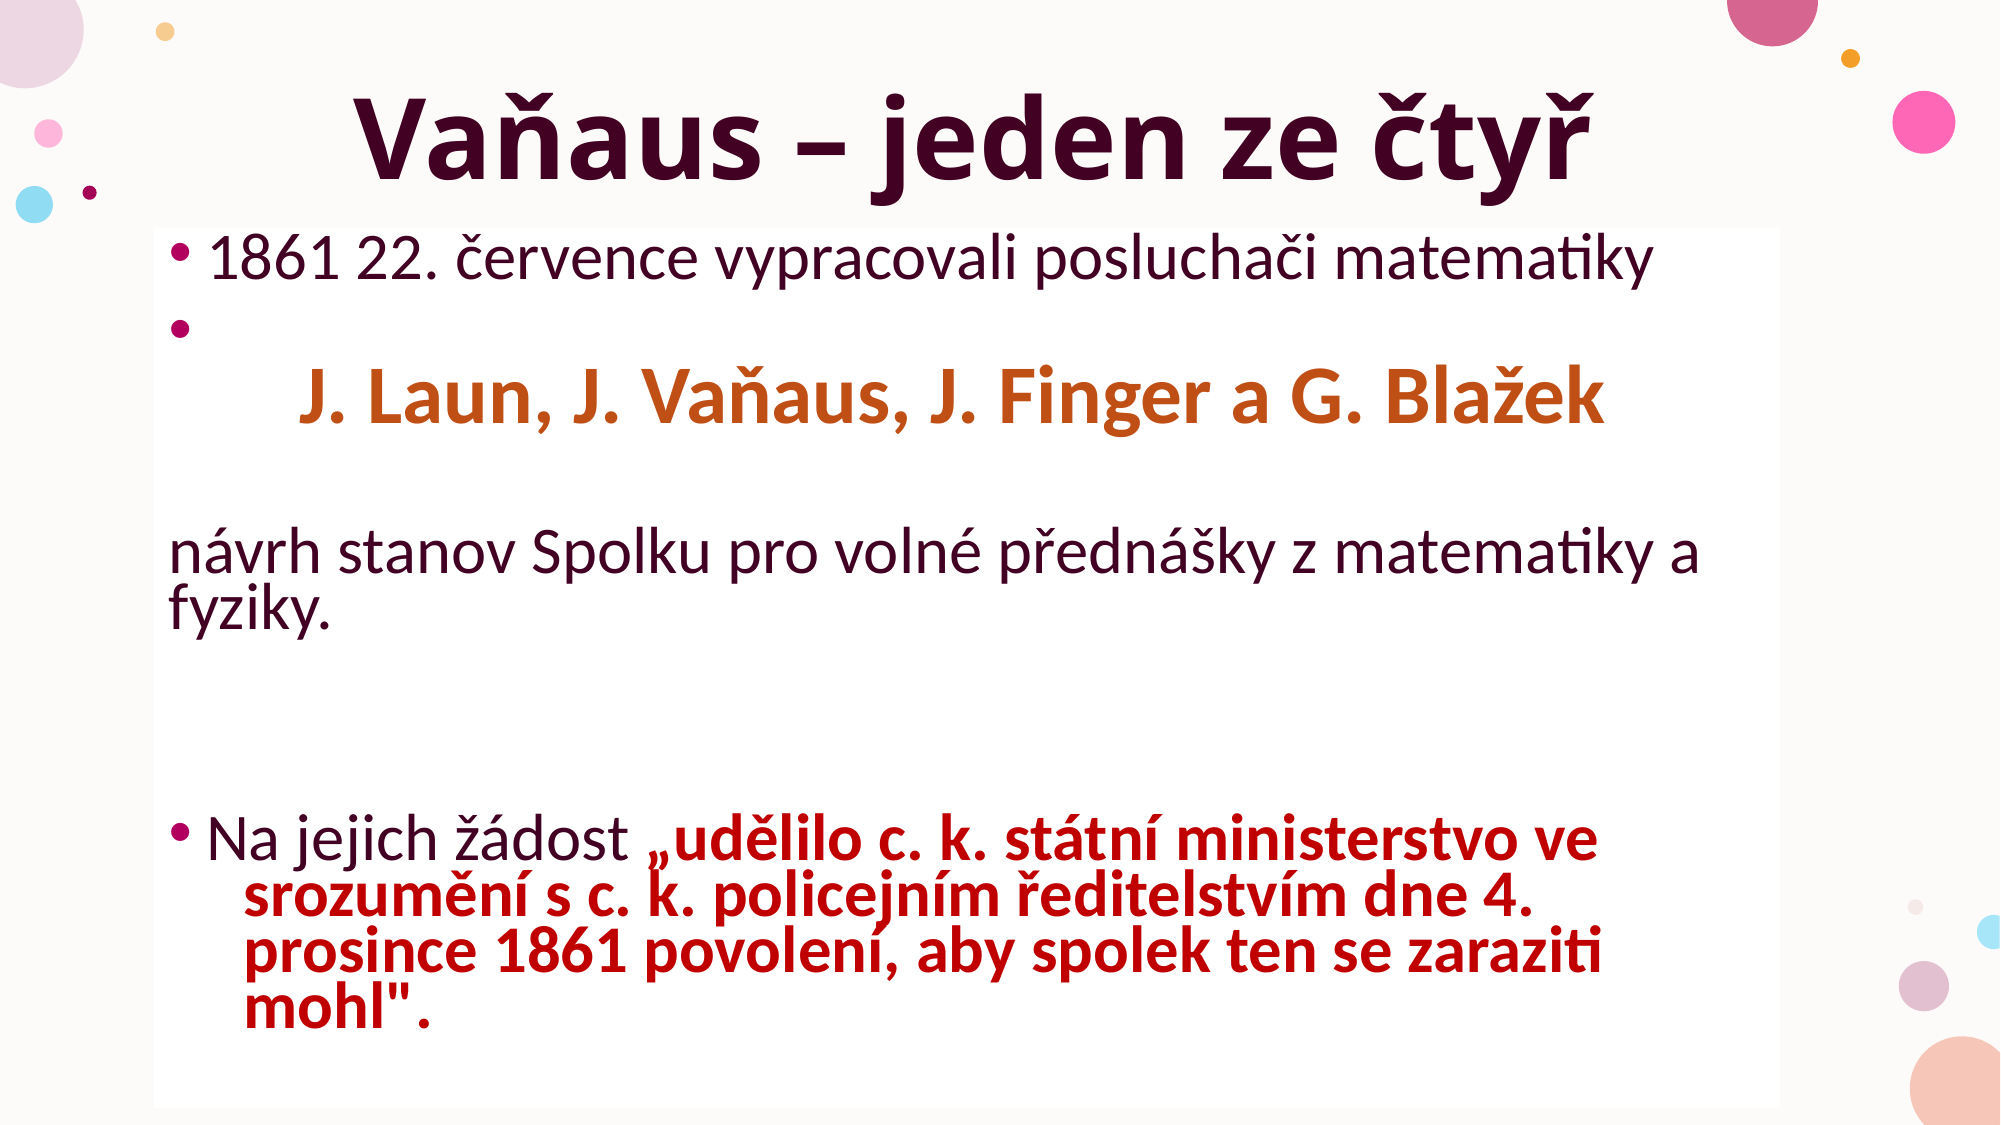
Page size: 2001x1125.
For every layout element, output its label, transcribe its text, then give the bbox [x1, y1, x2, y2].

title Vaňaus – jeden ze čtyř [166, 59, 1781, 227]
list 1861 22. července vypracovali posluchači matematiky J. Laun, J. Vaňaus, J. Finger a G. Blažek návrh stanov Spolku pro volné přednášky z matematiky a fyziky. Na jejich žádost „udělilo c. k. státní ministerstvo ve srozumění s c. k. policejním ředitelstvím dne 4. prosince 1861 povolení, aby spolek ten se zaraziti mohl". [153, 227, 1781, 1109]
